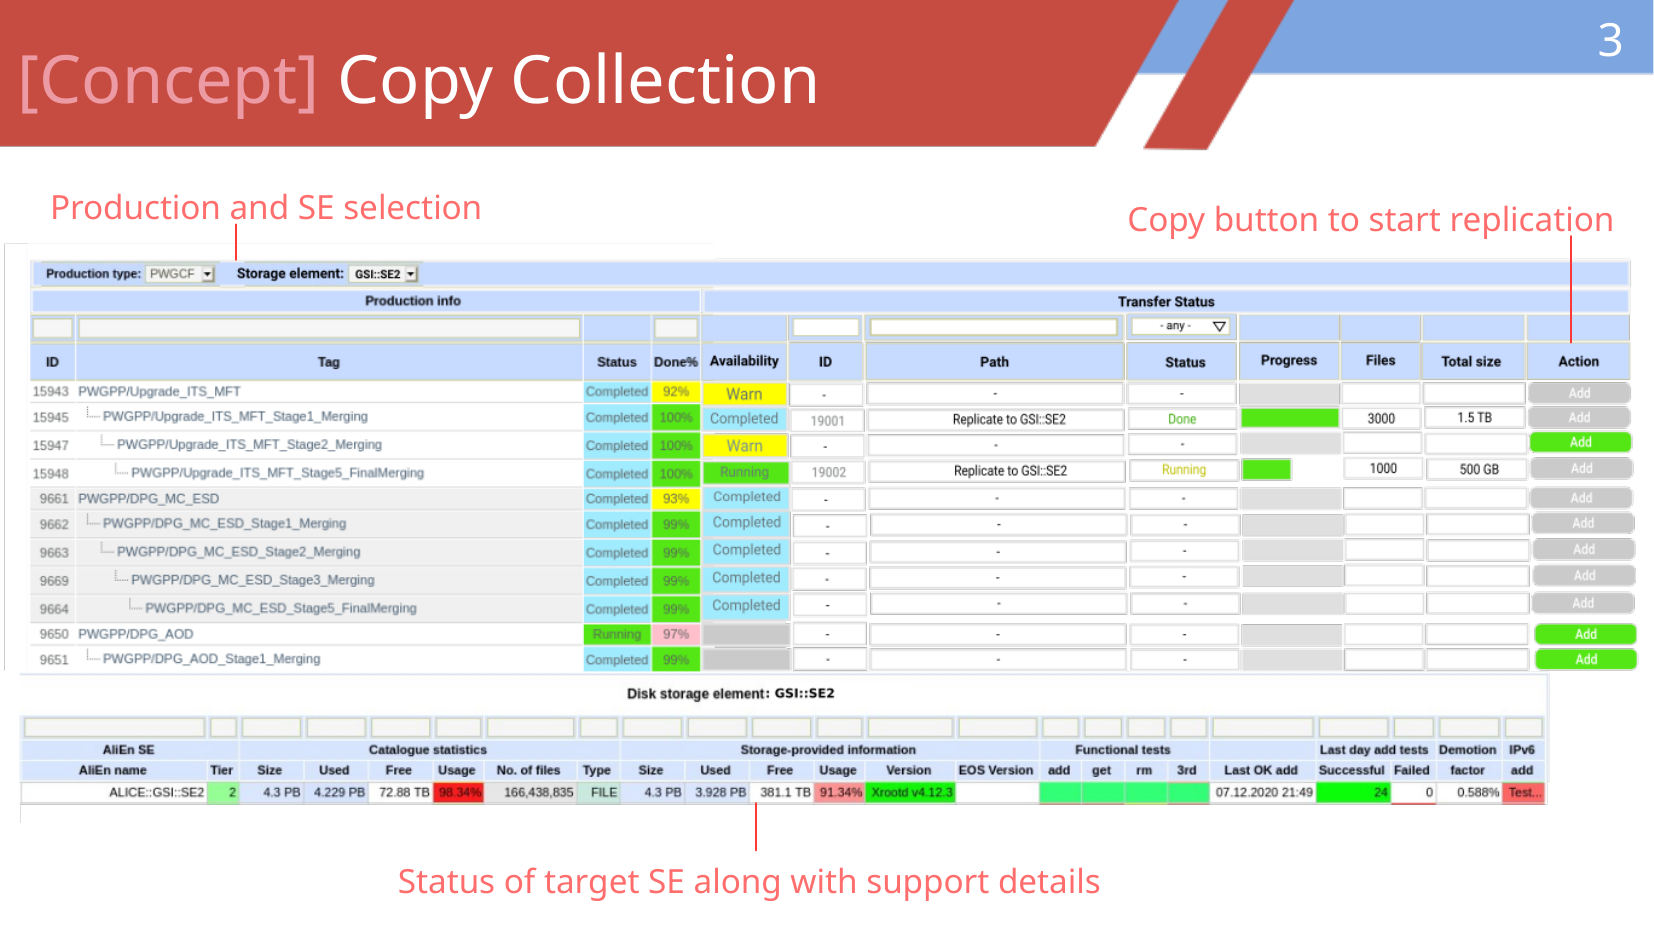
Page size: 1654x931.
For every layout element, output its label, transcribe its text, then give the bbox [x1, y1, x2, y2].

text_box <number> [1582, 0, 1654, 80]
text_box Production and SE selection [35, 177, 508, 231]
picture [0, 0, 1654, 931]
text_box Copy button to start replication [1074, 188, 1630, 282]
title [Concept] Copy Collection [0, 0, 1111, 156]
text_box Status of target SE along with support details [312, 850, 1188, 904]
